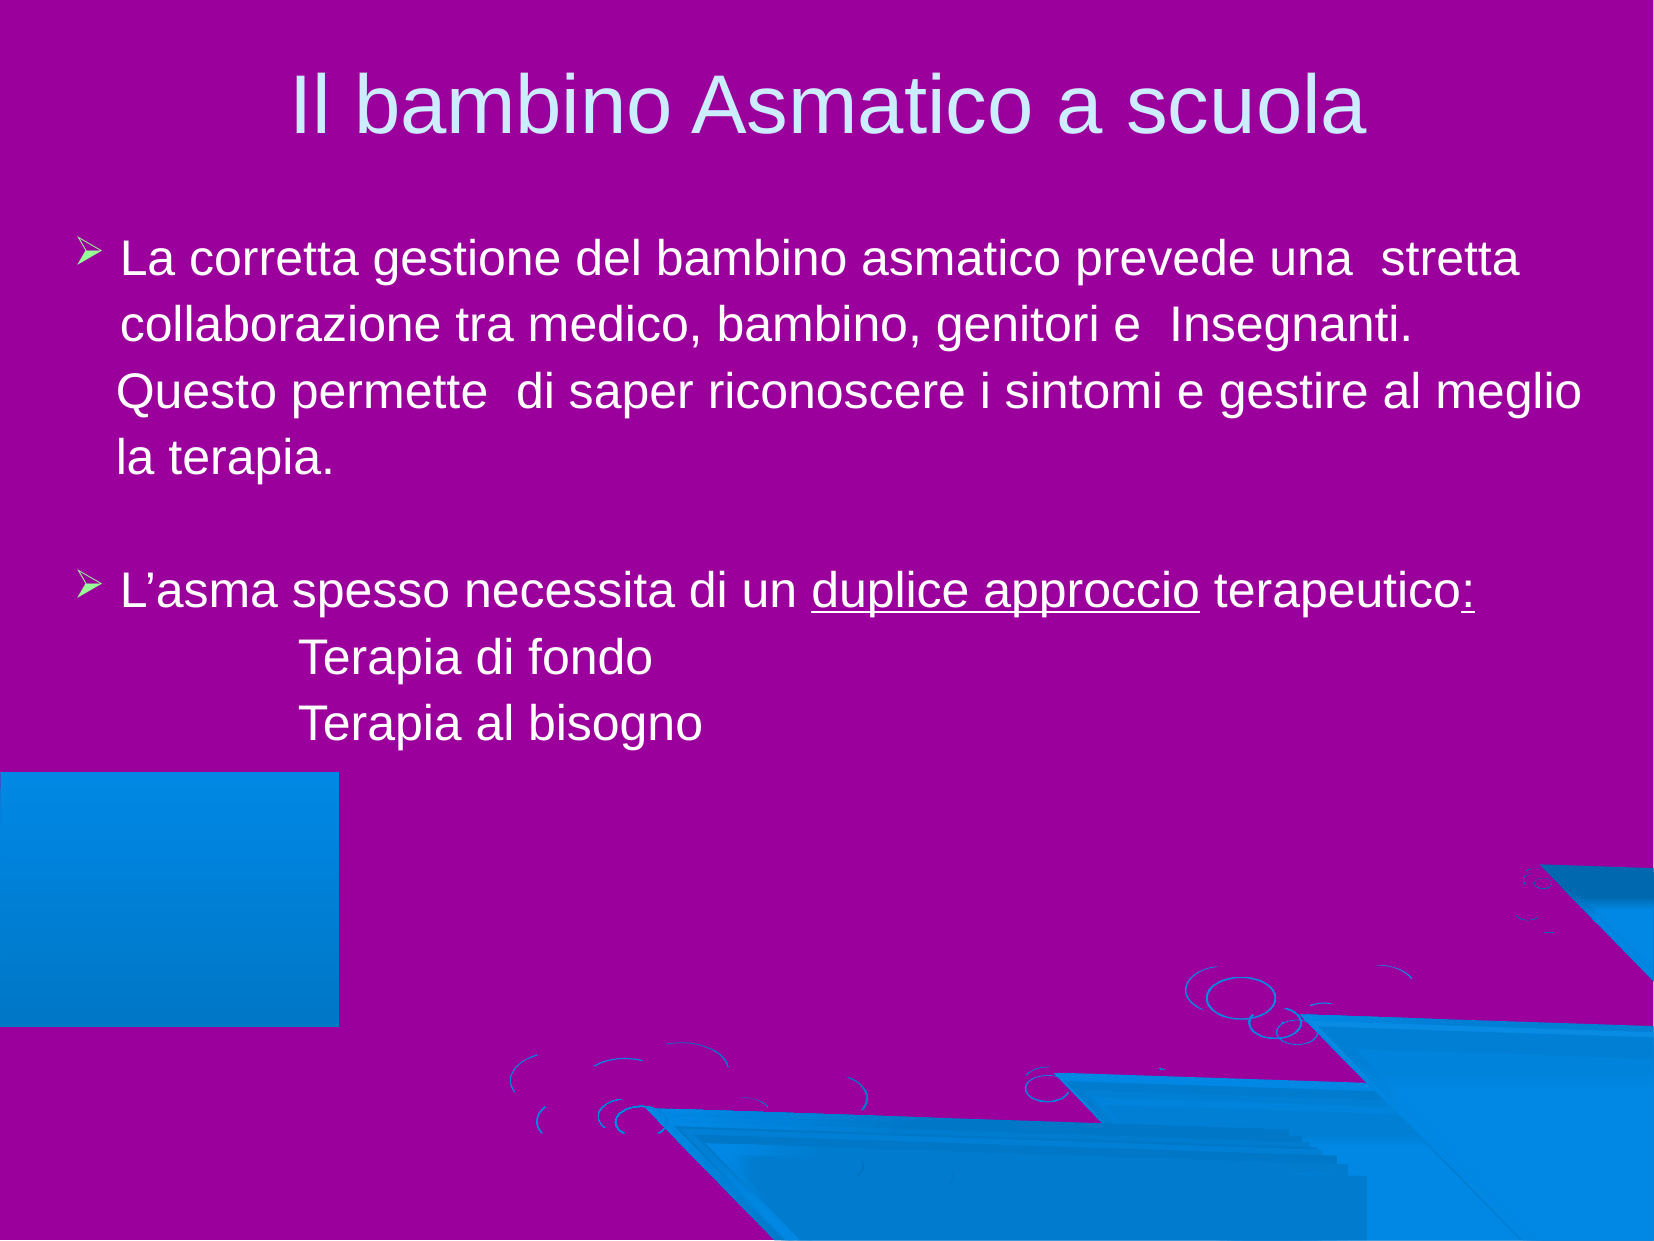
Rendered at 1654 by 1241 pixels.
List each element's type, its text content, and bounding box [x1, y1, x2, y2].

list La corretta gestione del bambino asmatico prevede una stretta collaborazione tra medico, bambino, genitori e Insegnanti. Questo permette di saper riconoscere i sintomi e gestire al meglio la terapia. L’asma spesso necessita di un duplice approccio terapeutico: Terapia di fondo Terapia al bisogno [59, 224, 1619, 968]
title Il bambino Asmatico a scuola [109, 0, 1548, 213]
